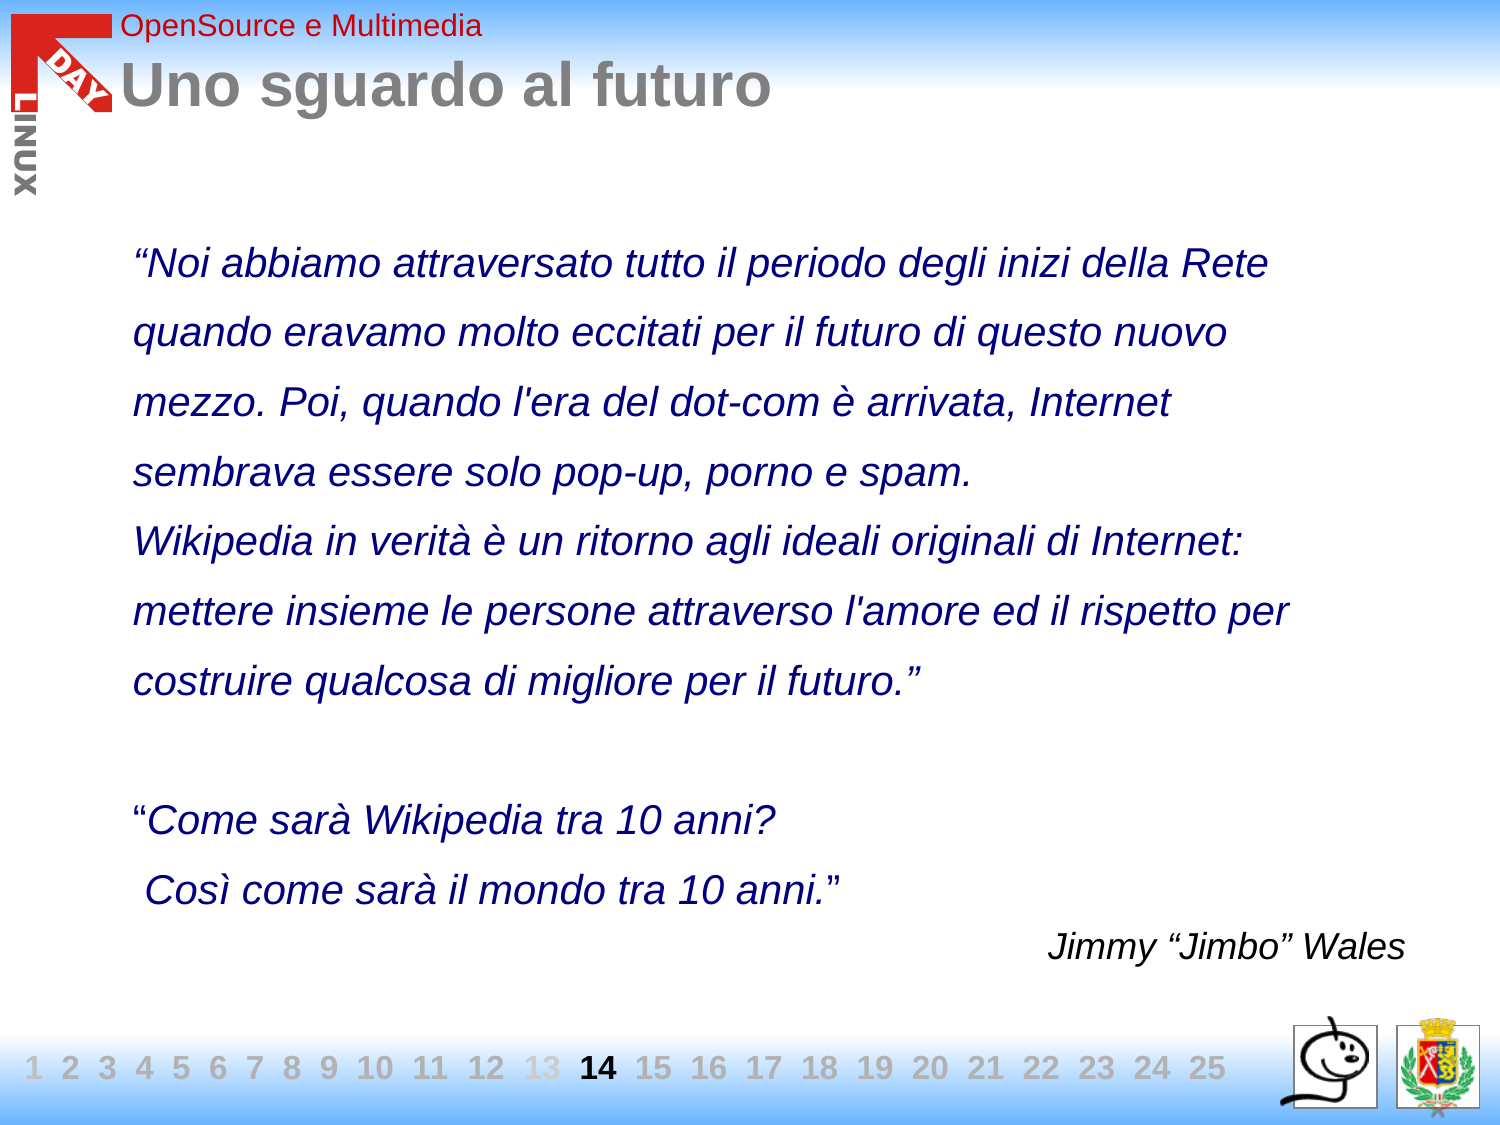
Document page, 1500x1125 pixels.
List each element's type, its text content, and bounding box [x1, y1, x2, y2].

text_box OpenSource e Multimedia [120, 7, 1479, 43]
text_box [0, 1025, 1500, 1125]
text_box “Noi abbiamo attraversato tutto il periodo degli inizi della Rete quando eravamo molto eccitati per il futuro di questo nuovo mezzo. Poi, quando l'era del dot-com è arrivata, Internet sembrava essere solo pop-up, porno e spam. Wikipedia in verità è un ritorno agli ideali originali di Internet: mettere insieme le persone attraverso l'amore ed il rispetto per costruire qualcosa di migliore per il futuro.” “Come sarà Wikipedia tra 10 anni? Così come sarà il mondo tra 10 anni.” [118, 208, 1359, 941]
picture [1280, 1016, 1369, 1106]
text_box 1 2 3 4 5 6 7 8 9 10 11 12 13 14 15 16 17 18 19 20 21 22 23 24 25 [24, 1049, 1267, 1087]
text_box Jimmy “Jimbo” Wales [1033, 917, 1447, 975]
text_box Uno sguardo al futuro [120, 50, 1479, 120]
picture [1401, 1018, 1475, 1118]
text_box [0, 0, 1500, 91]
picture [11, 14, 112, 196]
